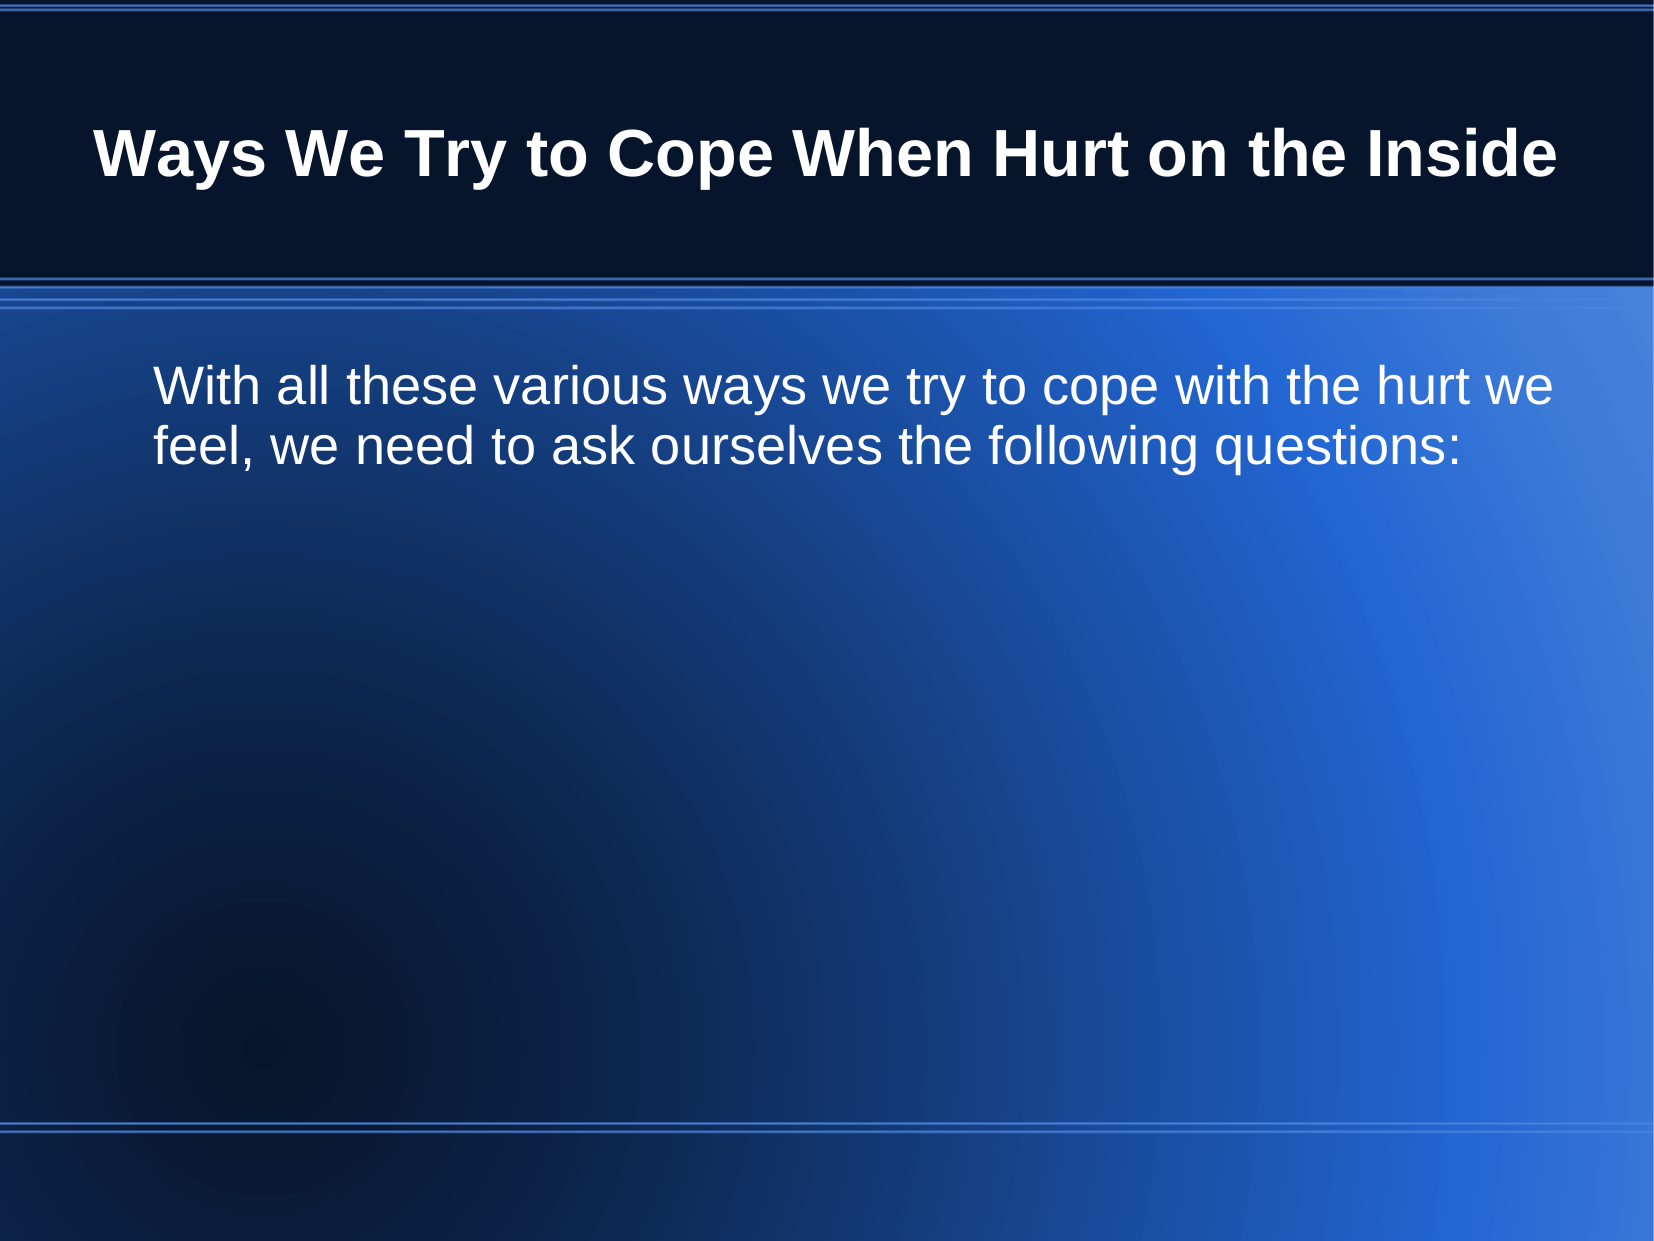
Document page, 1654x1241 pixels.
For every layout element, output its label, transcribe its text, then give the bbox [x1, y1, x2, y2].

picture [0, 0, 1654, 1241]
list With all these various ways we try to cope with the hurt we feel, we need to ask ourselves the following questions: [82, 355, 1571, 1058]
title Ways We Try to Cope When Hurt on the Inside [82, 49, 1571, 257]
